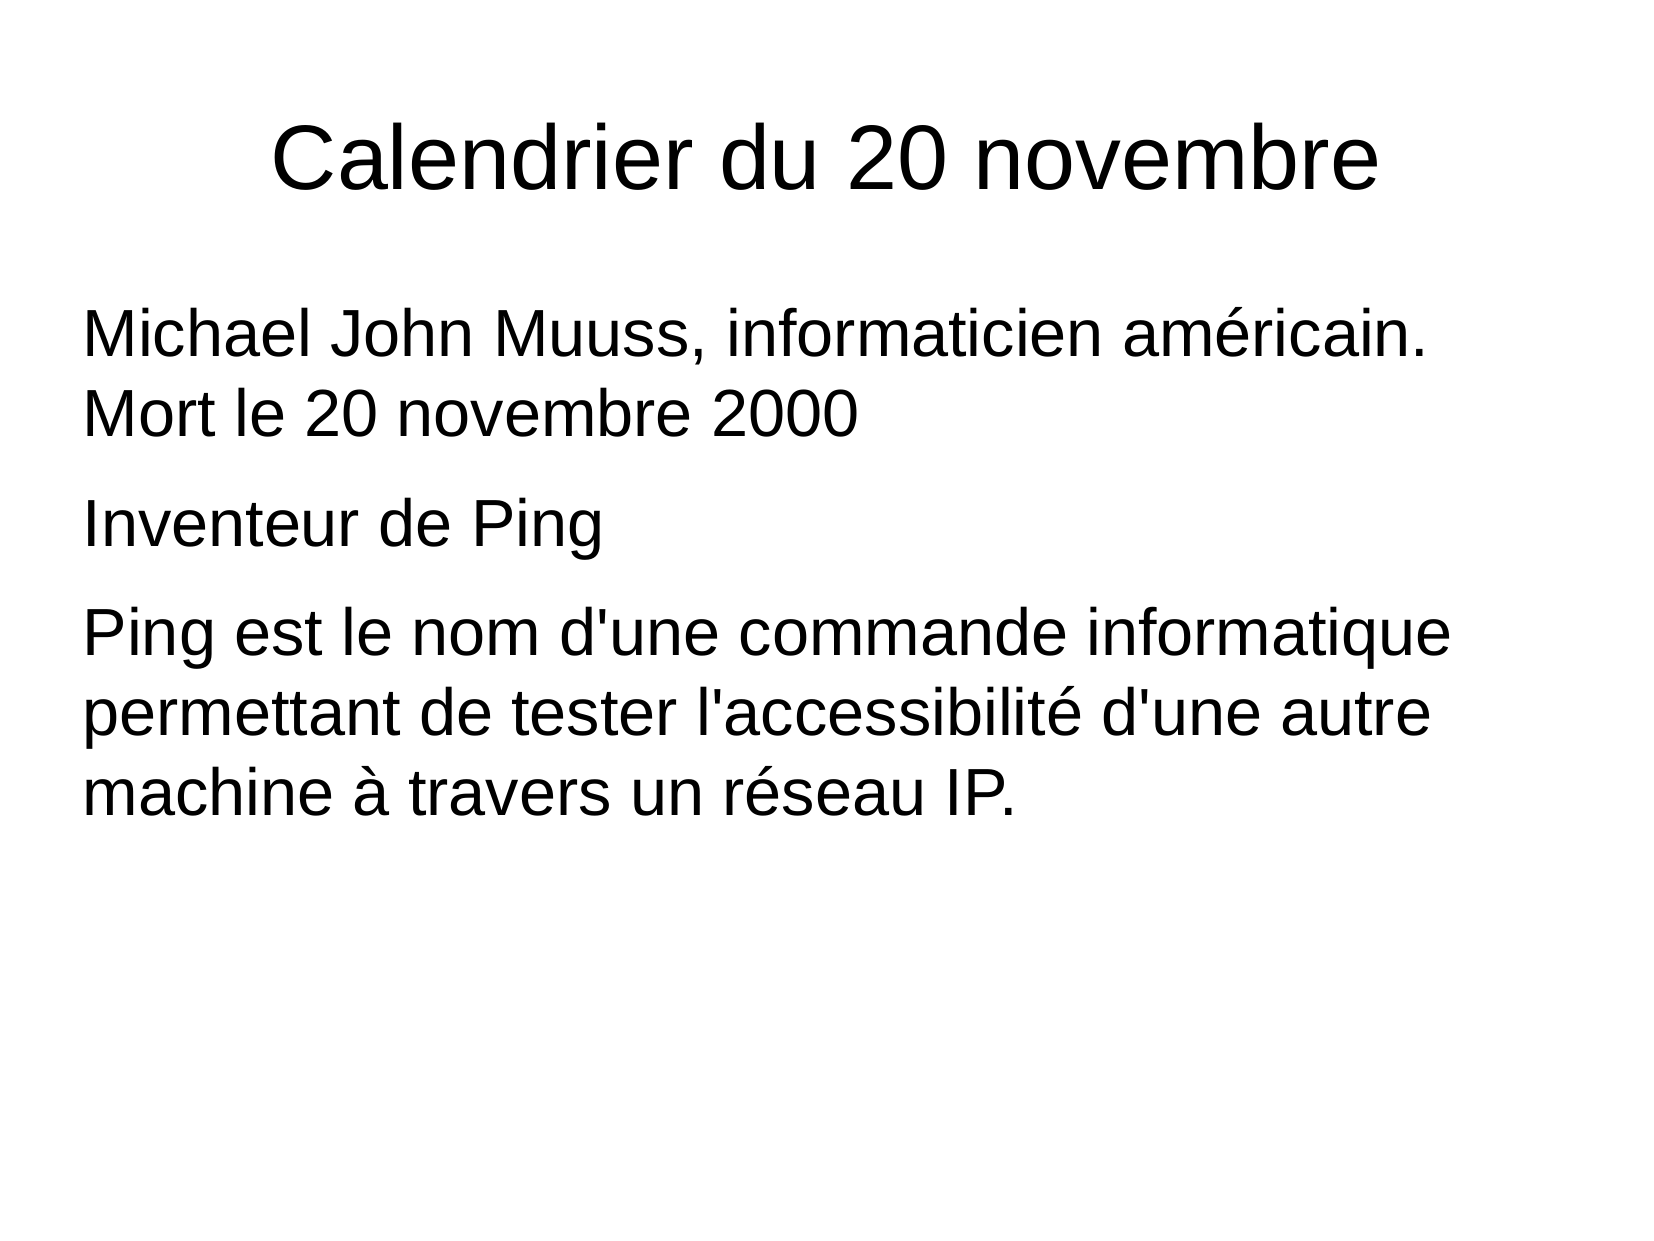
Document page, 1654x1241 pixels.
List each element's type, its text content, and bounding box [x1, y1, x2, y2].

list Michael John Muuss, informaticien américain. Mort le 20 novembre 2000 Inventeur de Ping Ping est le nom d'une commande informatique permettant de tester l'accessibilité d'une autre machine à travers un réseau IP. [82, 290, 1571, 1109]
title Calendrier du 20 novembre [82, 49, 1571, 257]
